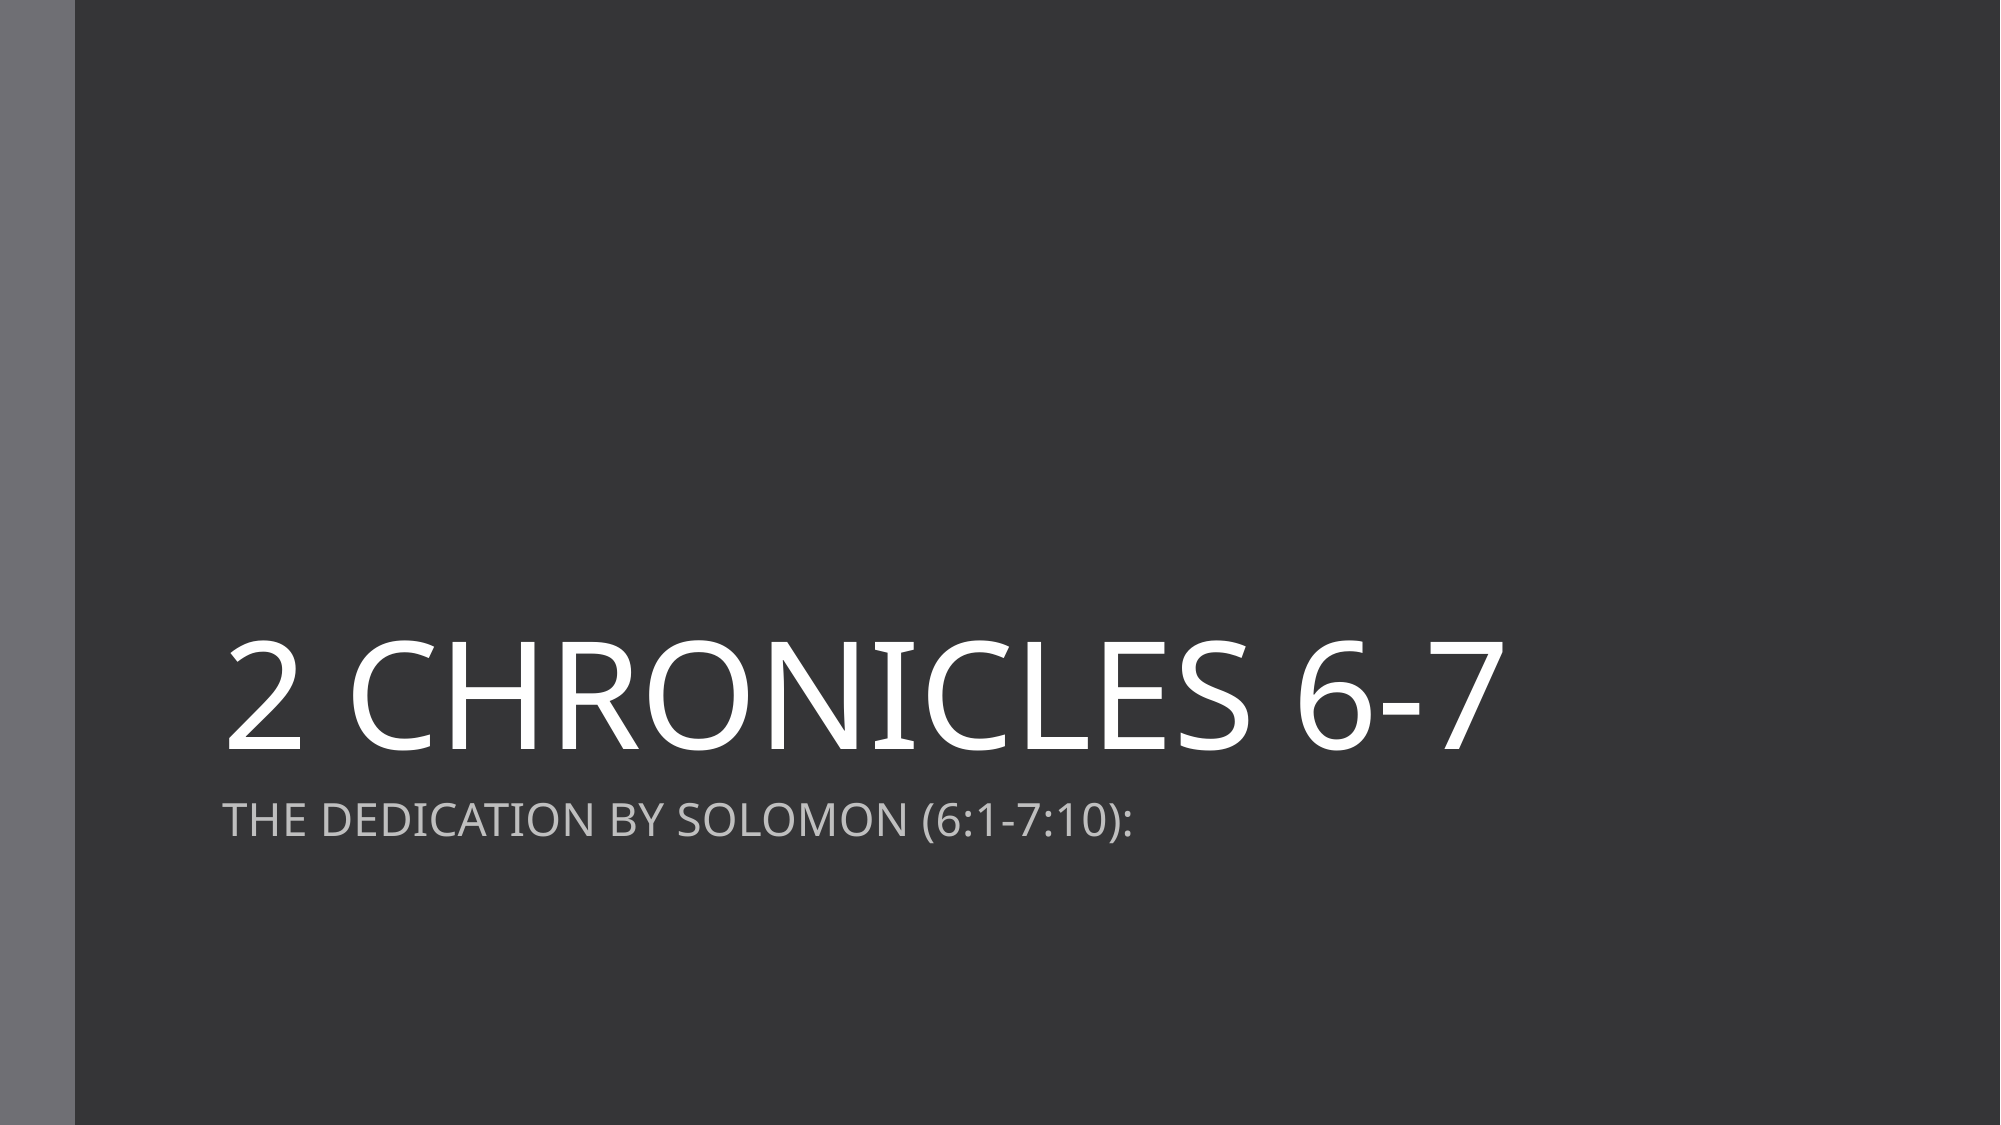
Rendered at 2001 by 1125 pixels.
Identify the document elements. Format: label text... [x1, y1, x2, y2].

title 2 CHRONICLES 6-7 [206, 124, 1752, 787]
subtitle THE DEDICATION BY SOLOMON (6:1-7:10): [206, 787, 1752, 1066]
